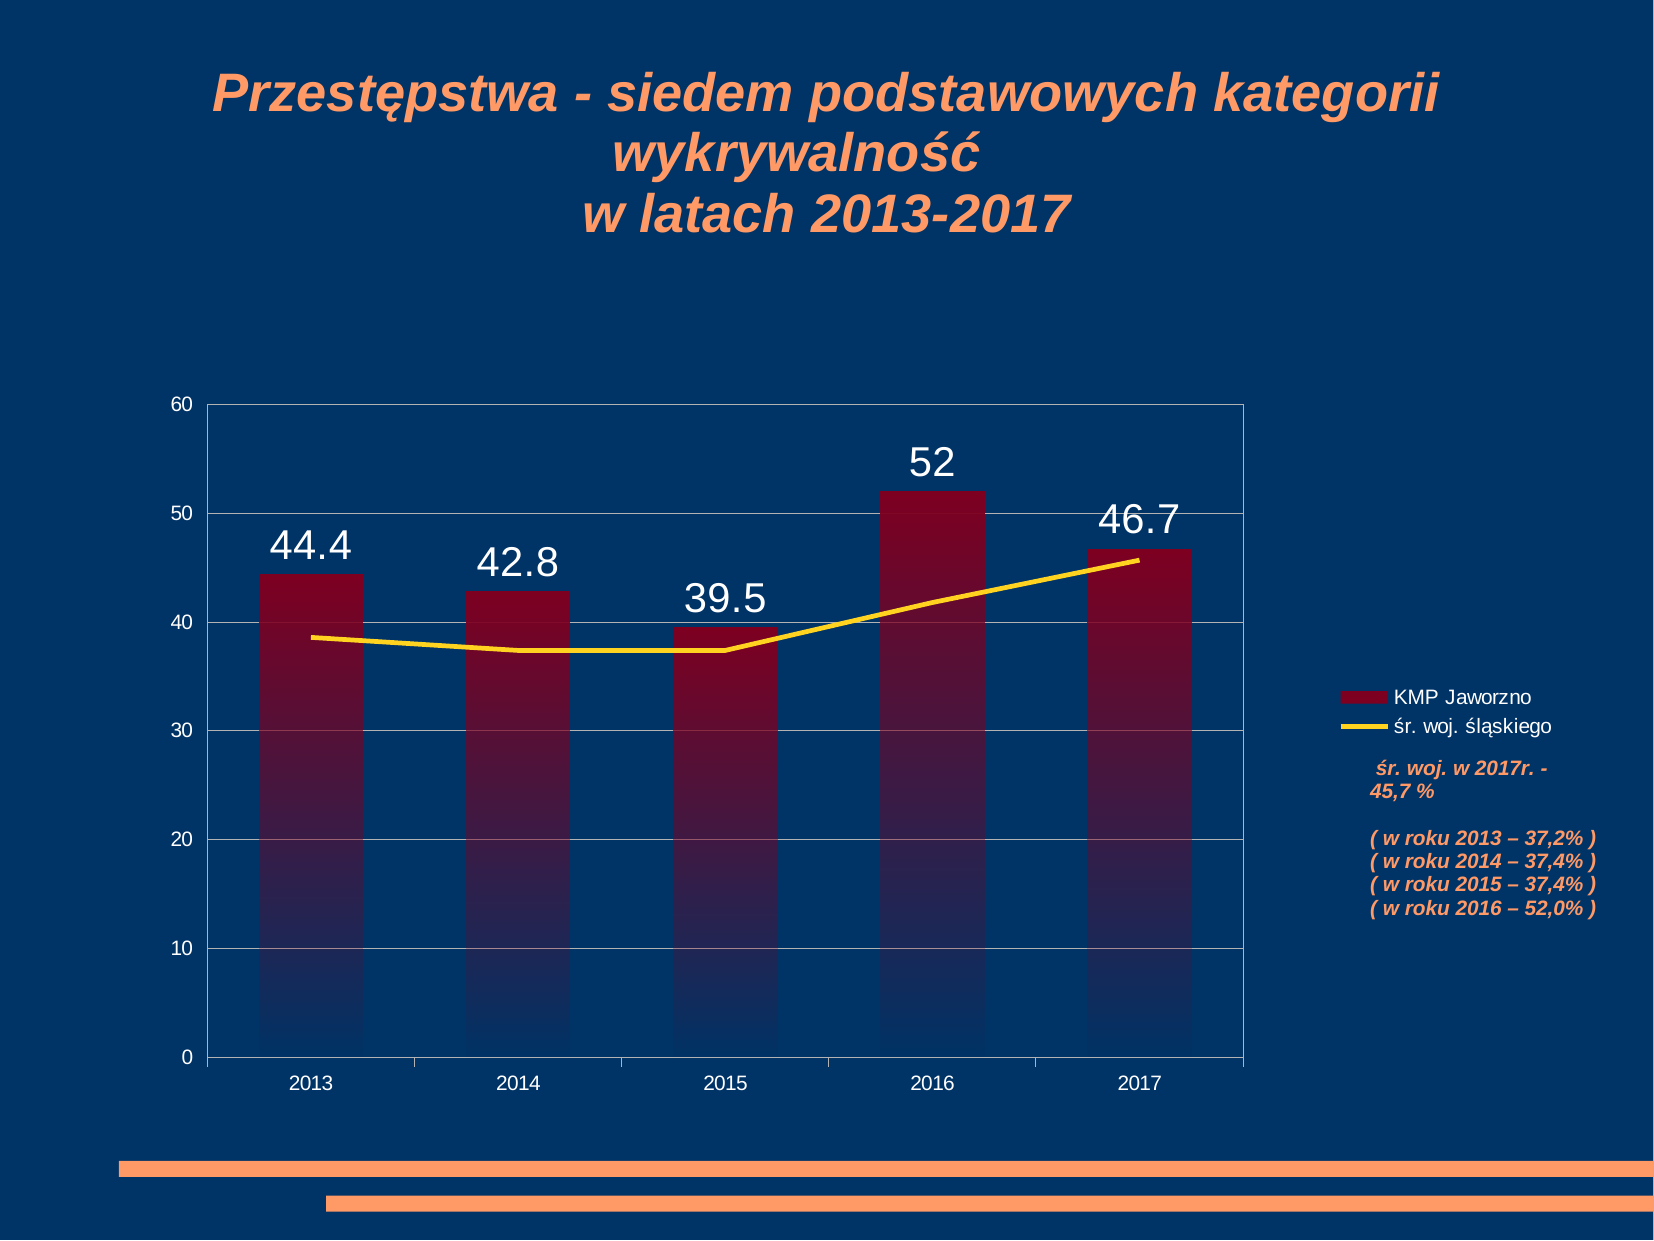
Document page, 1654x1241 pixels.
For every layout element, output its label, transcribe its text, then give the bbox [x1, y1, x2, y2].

title Przestępstwa - siedem podstawowych kategorii wykrywalność w latach 2013-2017 [82, 49, 1571, 257]
chart [35, 302, 1571, 1123]
title śr. woj. w 2017r. - 45,7 % ( w roku 2013 – 37,2% ) ( w roku 2014 – 37,4% ) ( w roku 2015 – 37,4% ) ( w roku 2016 – 52,0% ) [1370, 755, 1607, 944]
